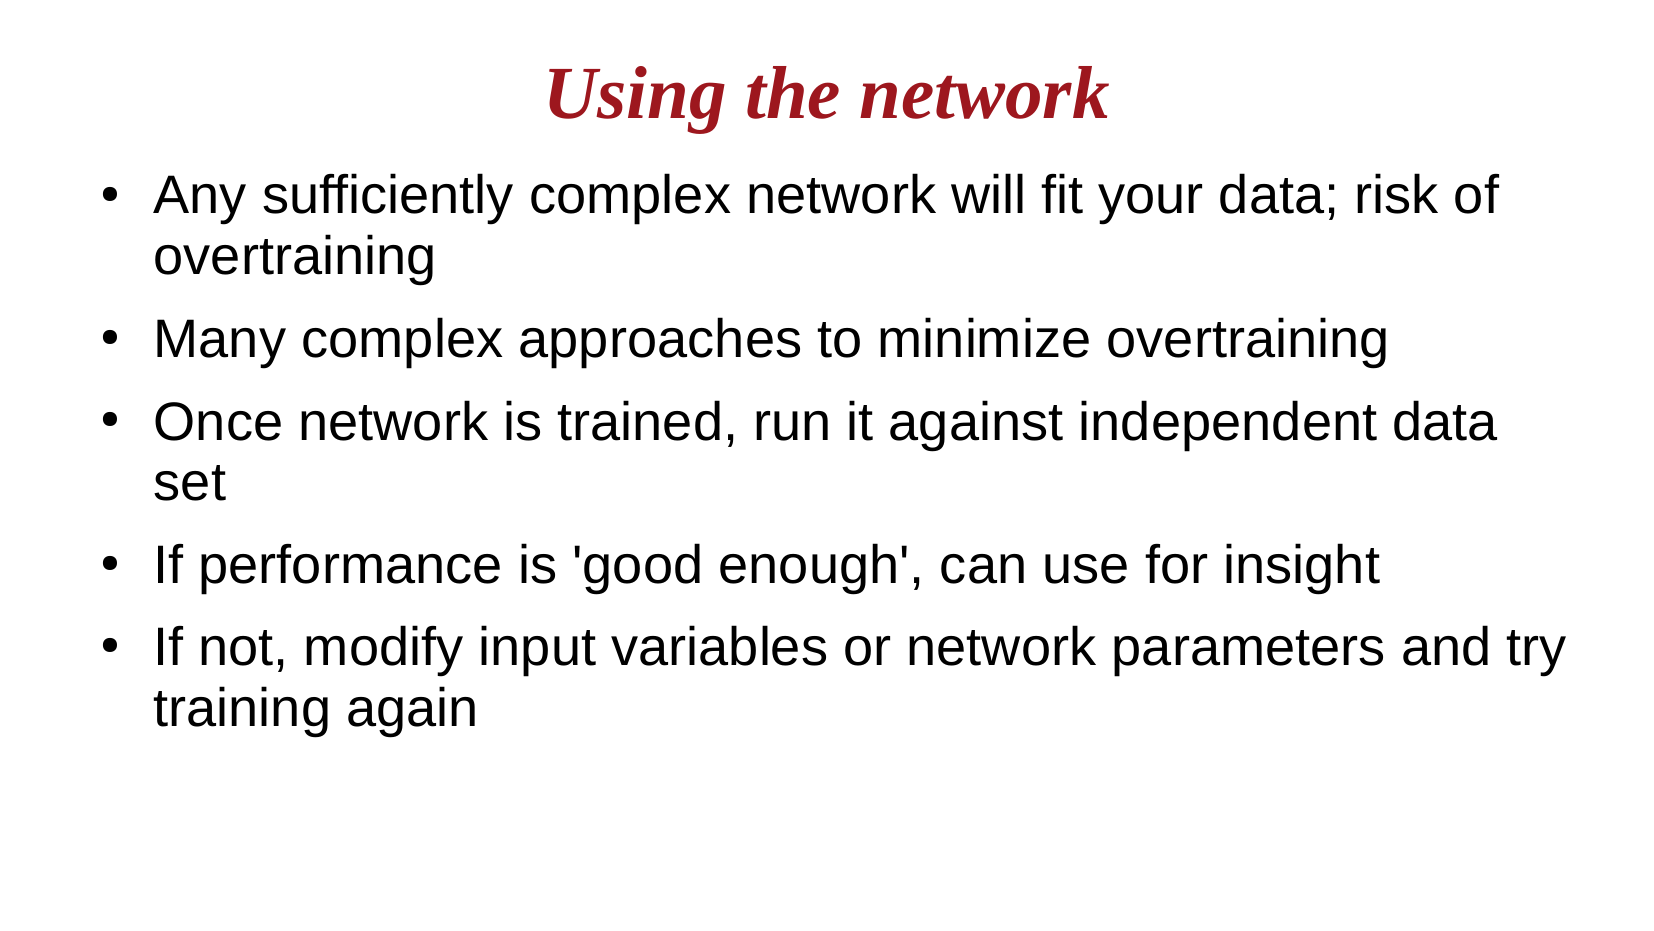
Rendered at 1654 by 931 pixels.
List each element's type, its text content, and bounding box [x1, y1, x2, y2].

title Using the network [82, 37, 1571, 151]
list Any sufficiently complex network will fit your data; risk of overtraining Many complex approaches to minimize overtraining Once network is trained, run it against independent data set If performance is 'good enough', can use for insight If not, modify input variables or network parameters and try training again [82, 165, 1571, 826]
